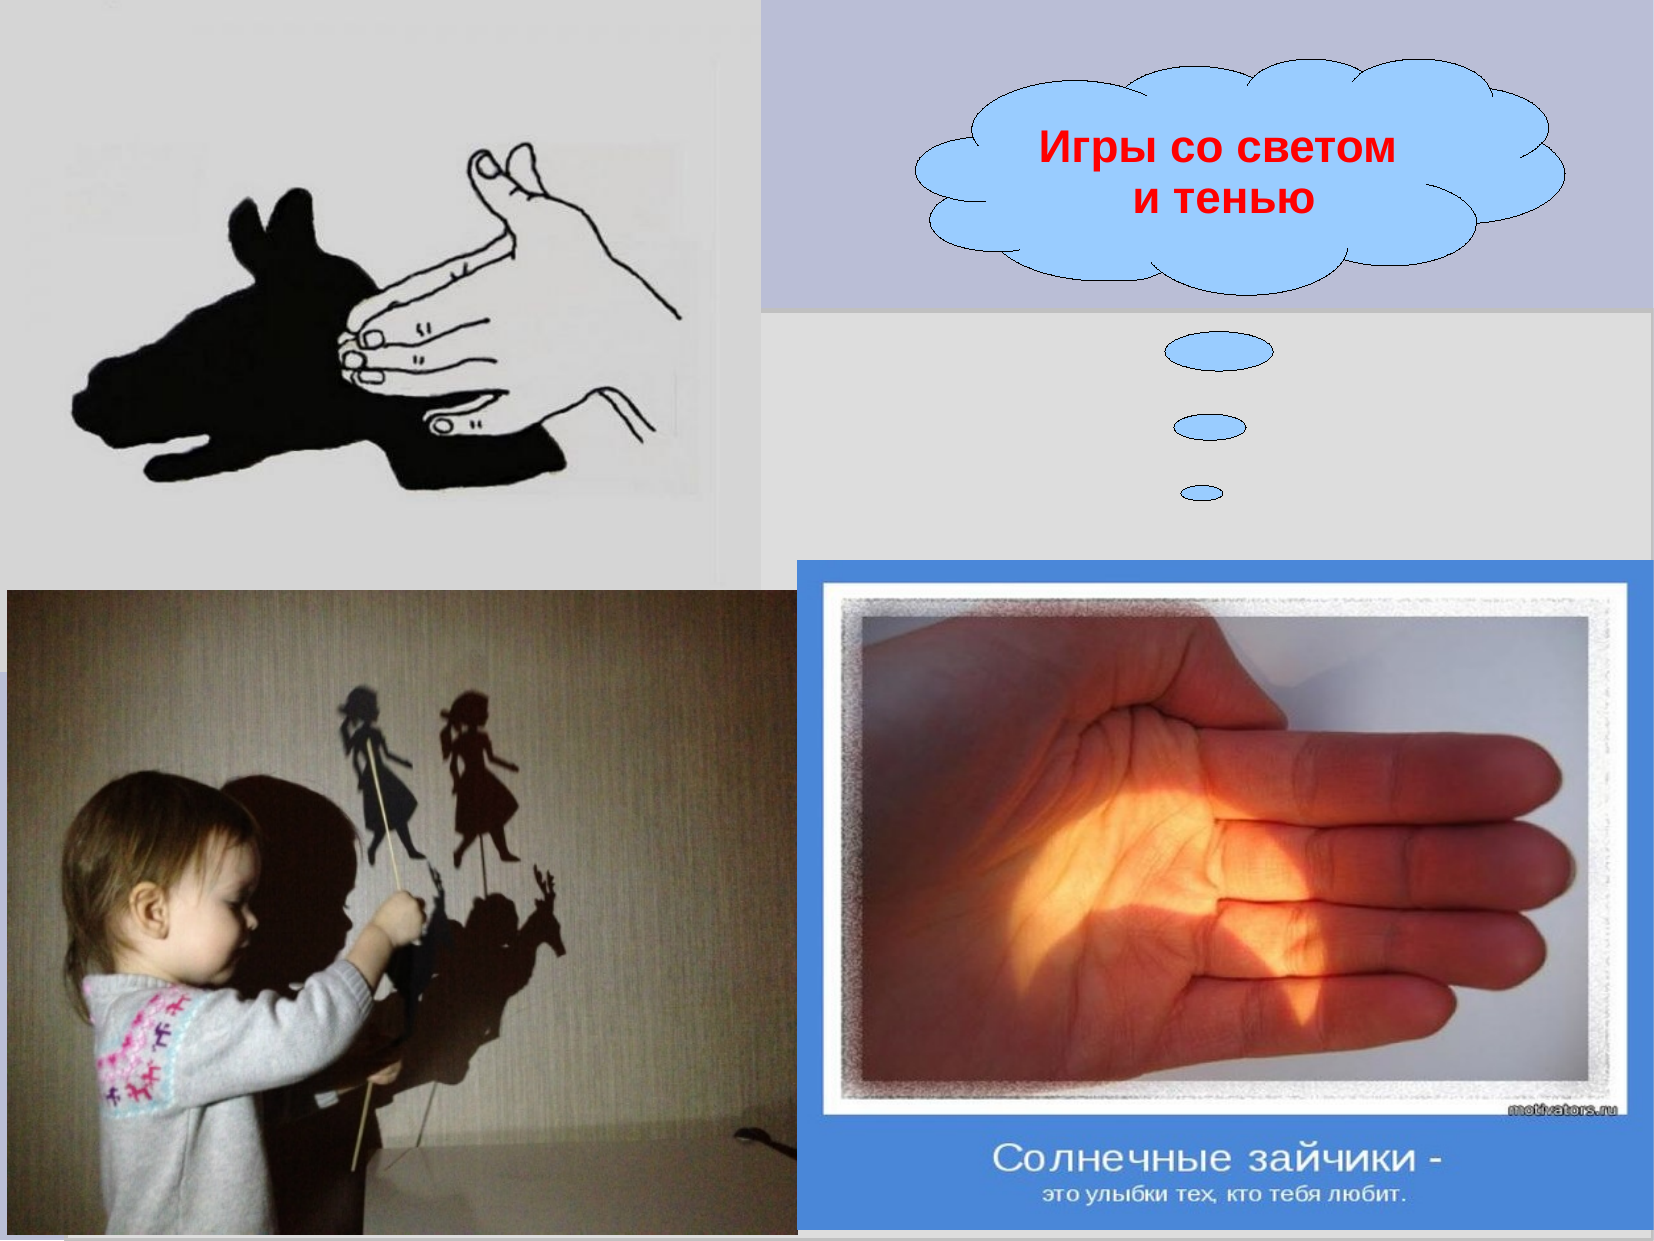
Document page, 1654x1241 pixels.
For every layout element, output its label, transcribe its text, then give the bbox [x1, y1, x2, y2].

text_box Игры со светом и тенью [915, 59, 1566, 296]
text_box Игры со светом и тенью [1164, 331, 1274, 372]
text_box Игры со светом и тенью [1180, 485, 1223, 501]
text_box Игры со светом и тенью [1173, 414, 1247, 441]
picture [0, 0, 1654, 1235]
